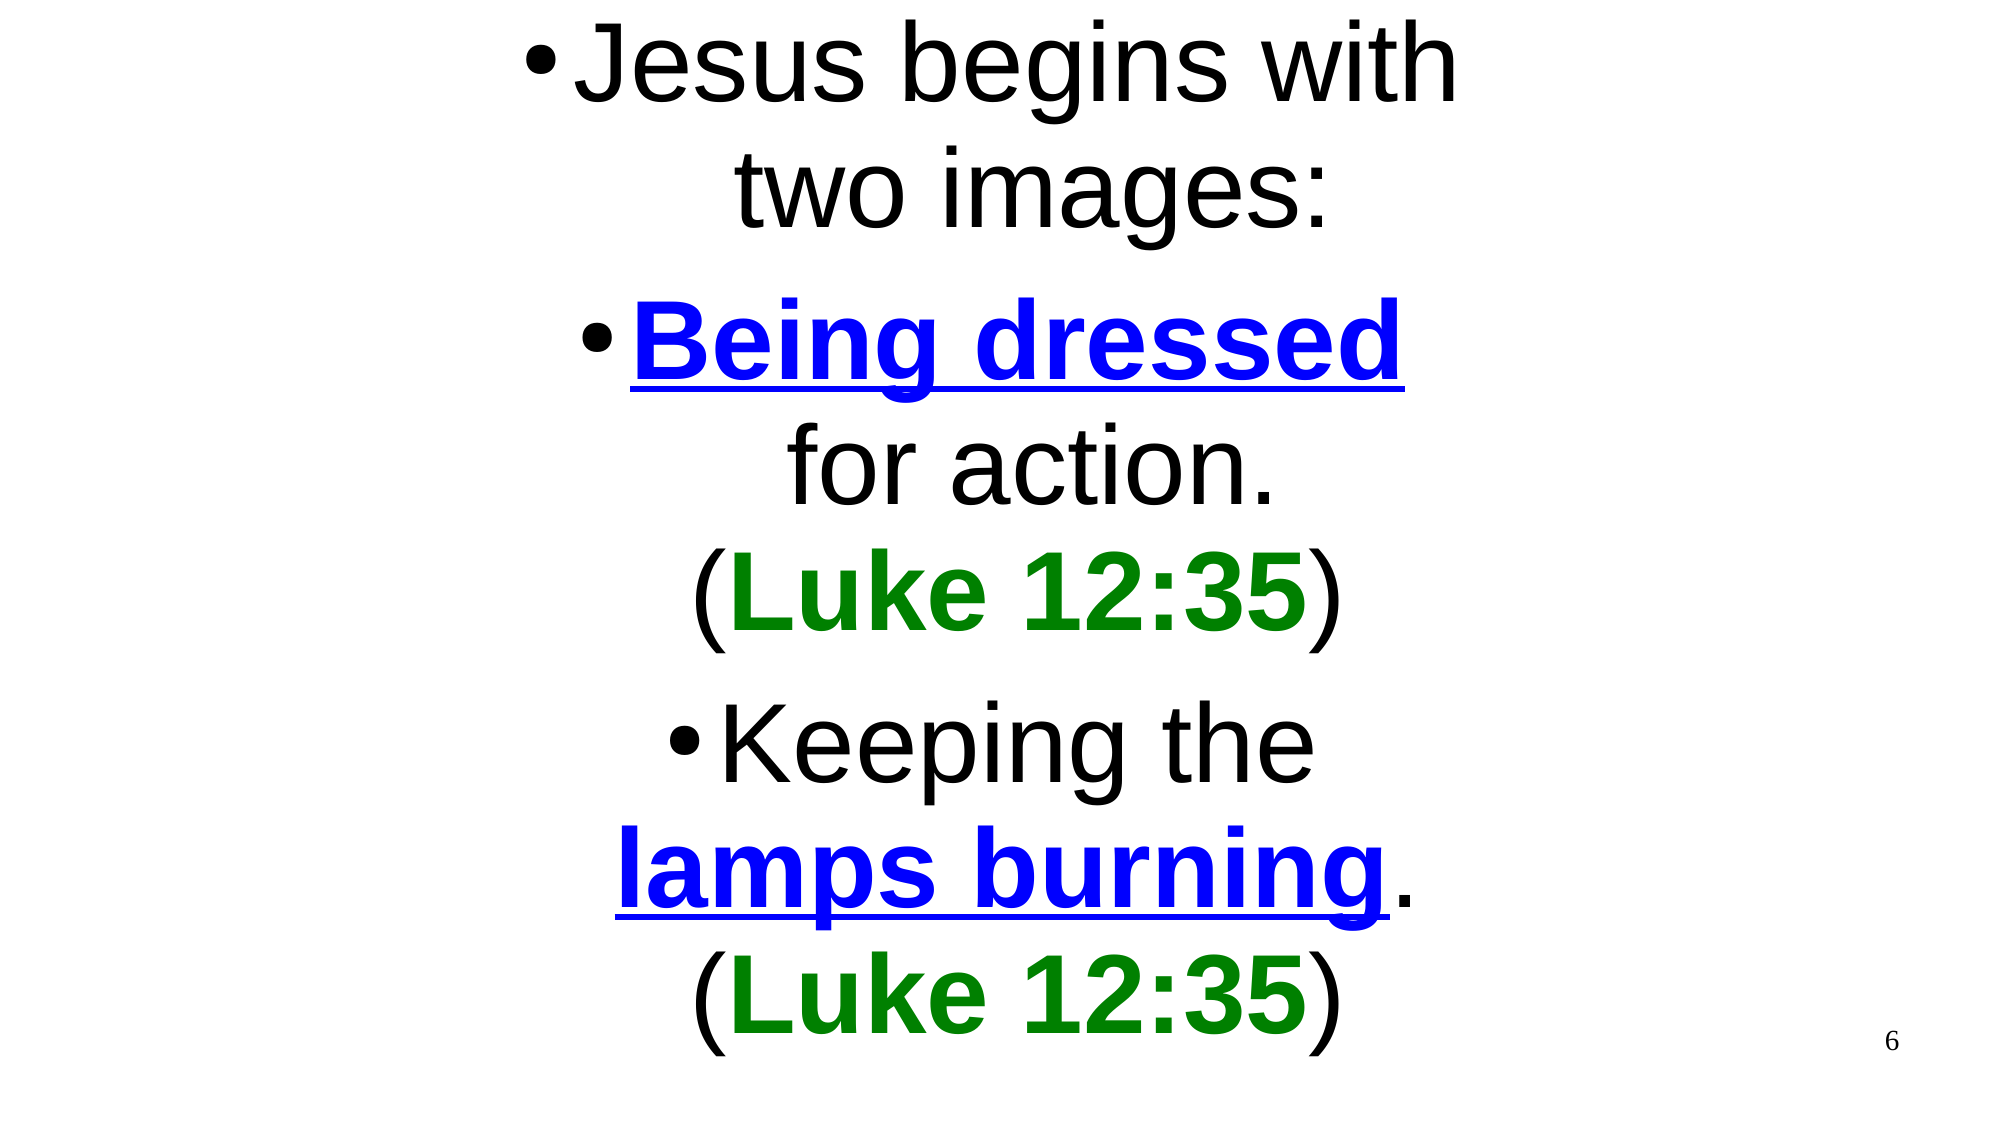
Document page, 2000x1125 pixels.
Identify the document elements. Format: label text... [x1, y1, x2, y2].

list Jesus begins with two images: Being dressed for action. (Luke 12:35) Keeping the lamps burning. (Luke 12:35) [0, 0, 1996, 1123]
